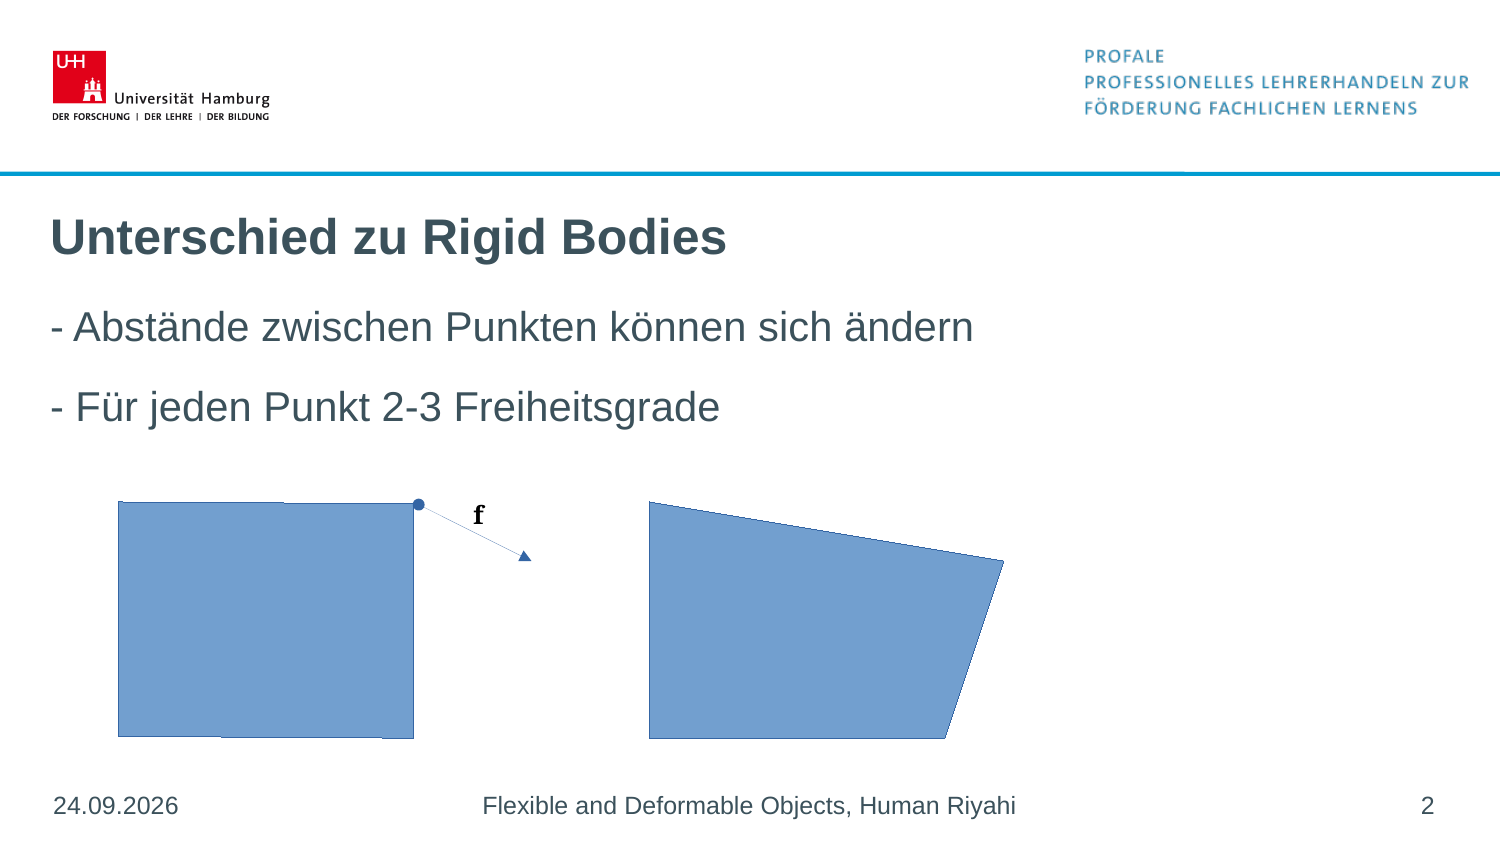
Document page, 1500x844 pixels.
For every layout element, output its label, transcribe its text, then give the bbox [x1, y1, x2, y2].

text_box [118, 501, 414, 739]
title Unterschied zu Rigid Bodies [35, 197, 1436, 280]
chart [472, 497, 487, 532]
picture [1085, 48, 1469, 115]
list - Abstände zwischen Punkten können sich ändern - Für jeden Punkt 2-3 Freiheitsgrade [35, 291, 1435, 443]
text_box [649, 501, 1004, 739]
text_box [501, 531, 532, 615]
slide_number <number> [1084, 781, 1435, 827]
footer Flexible and Deformable Objects, Human Riyahi [454, 782, 1046, 827]
slide_number 08.07.2026 [53, 782, 404, 827]
picture [0, 0, 322, 147]
